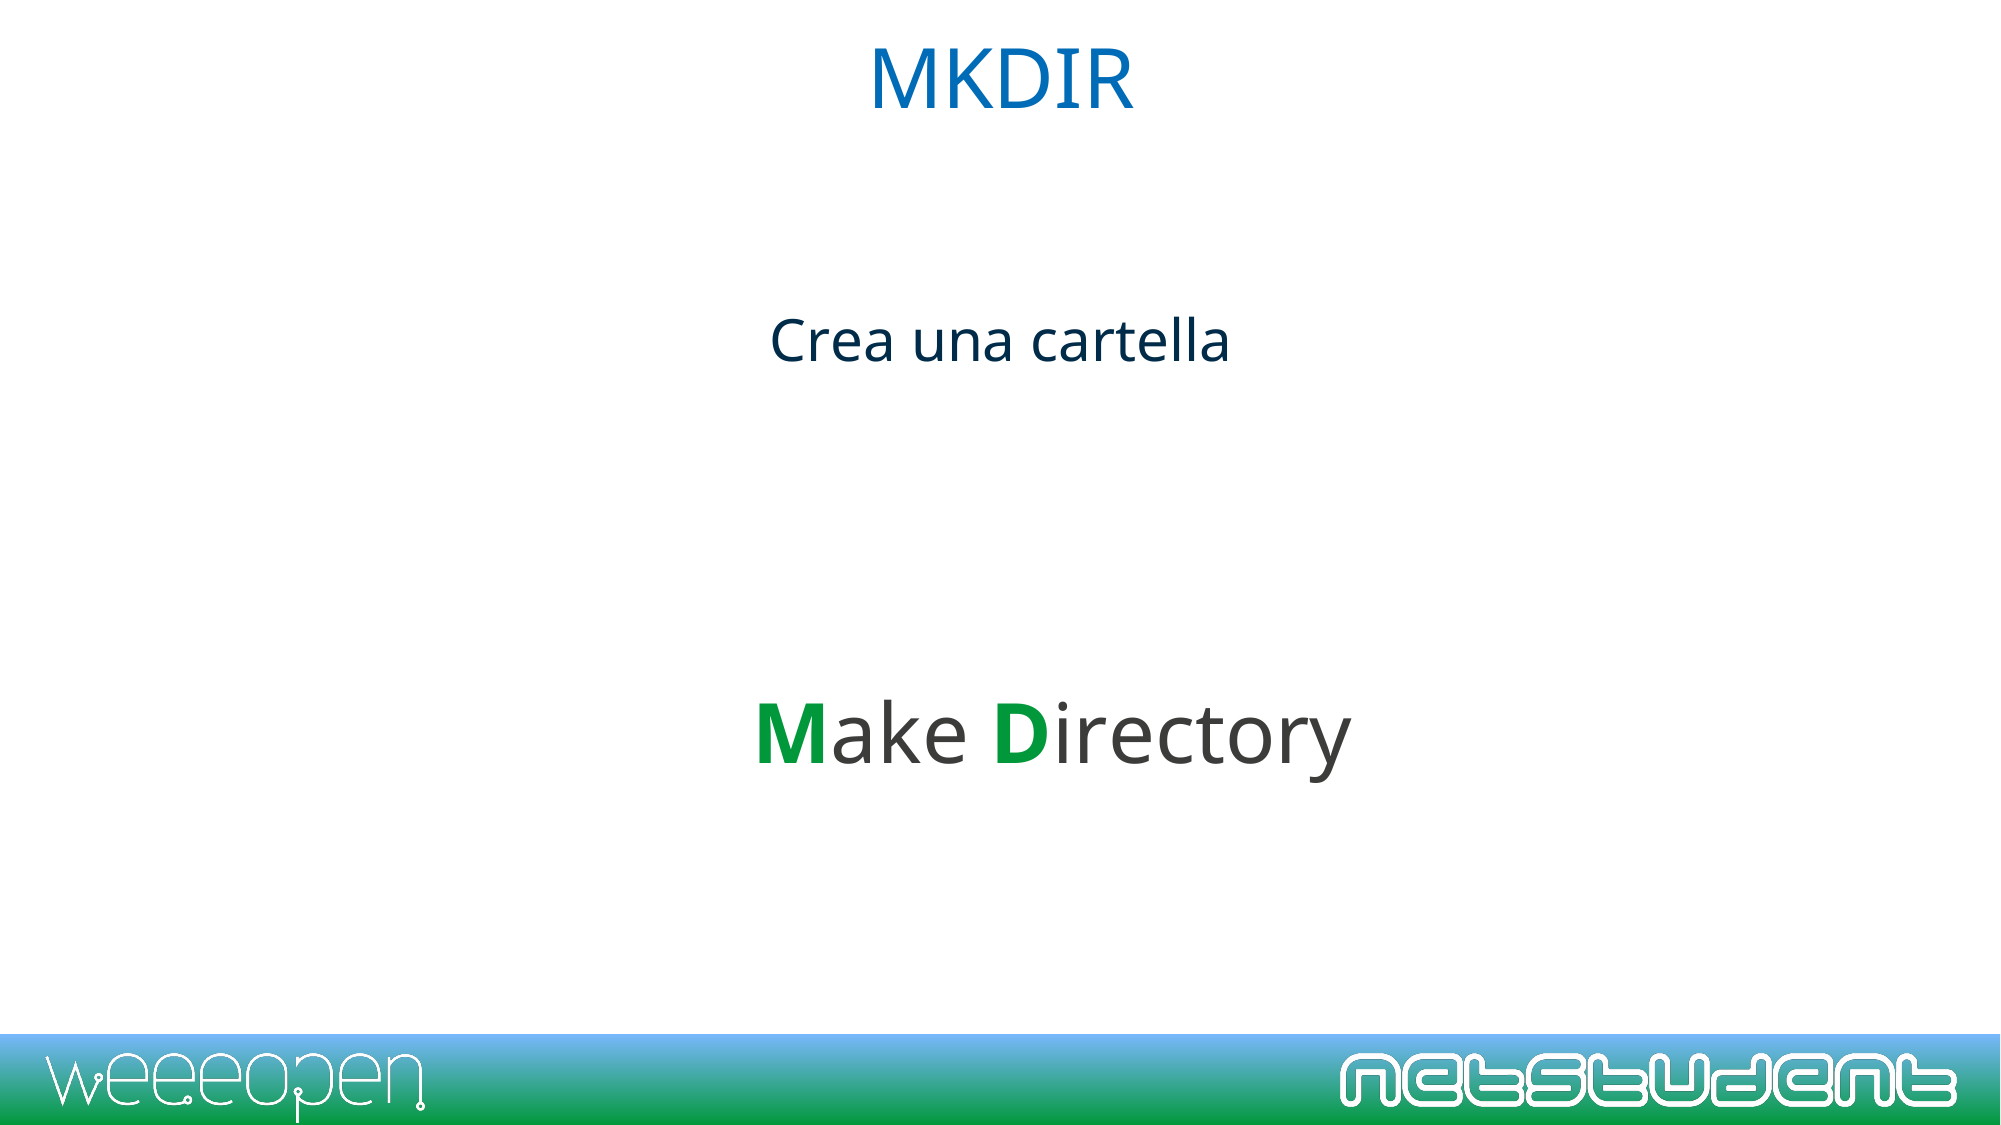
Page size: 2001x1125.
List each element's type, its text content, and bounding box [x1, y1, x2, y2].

text_box Make Directory [744, 672, 1258, 786]
title MKDIR [43, 29, 1959, 247]
list Crea una cartella [43, 295, 1959, 1010]
